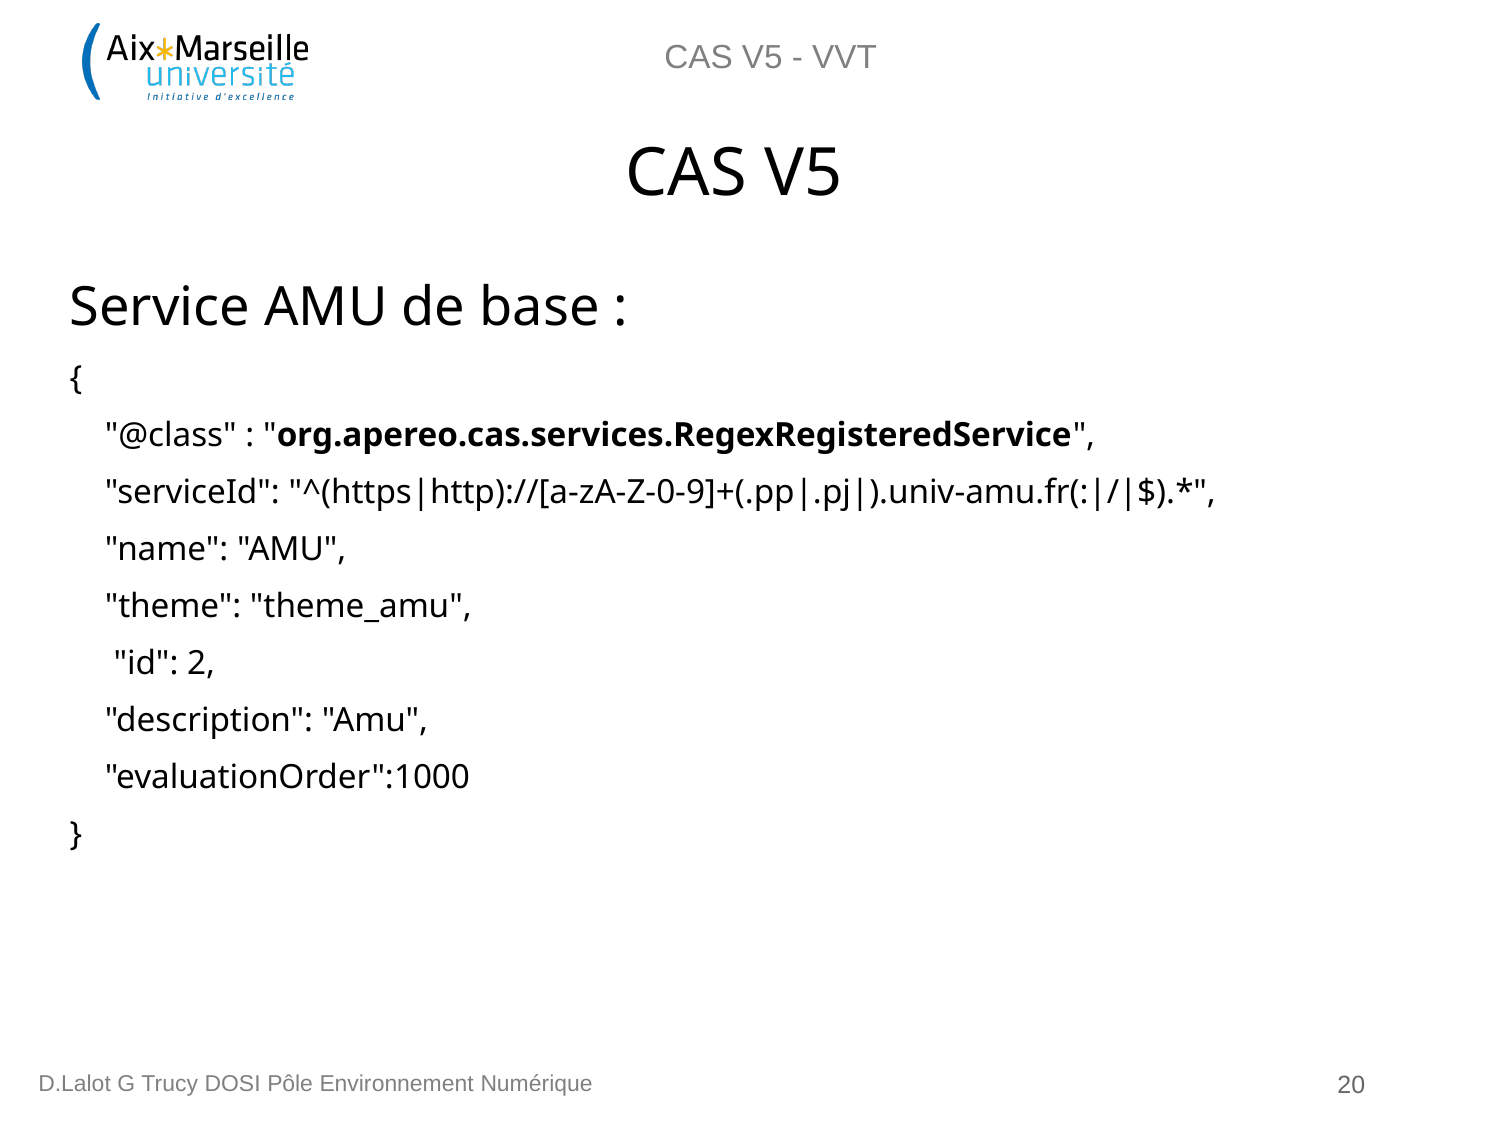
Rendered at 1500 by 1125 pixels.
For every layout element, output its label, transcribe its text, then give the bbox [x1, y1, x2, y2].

list Service AMU de base : { "@class" : "org.apereo.cas.services.RegexRegisteredService", "serviceId": "^(https|http)://[a-zA-Z-0-9]+(.pp|.pj|).univ-amu.fr(:|/|$).*", "name": "AMU", "theme": "theme_amu", "id": 2, "description": "Amu", "evaluationOrder":1000 } [69, 267, 1430, 1087]
picture [82, 23, 308, 75]
title CAS V5 [67, 75, 1418, 264]
